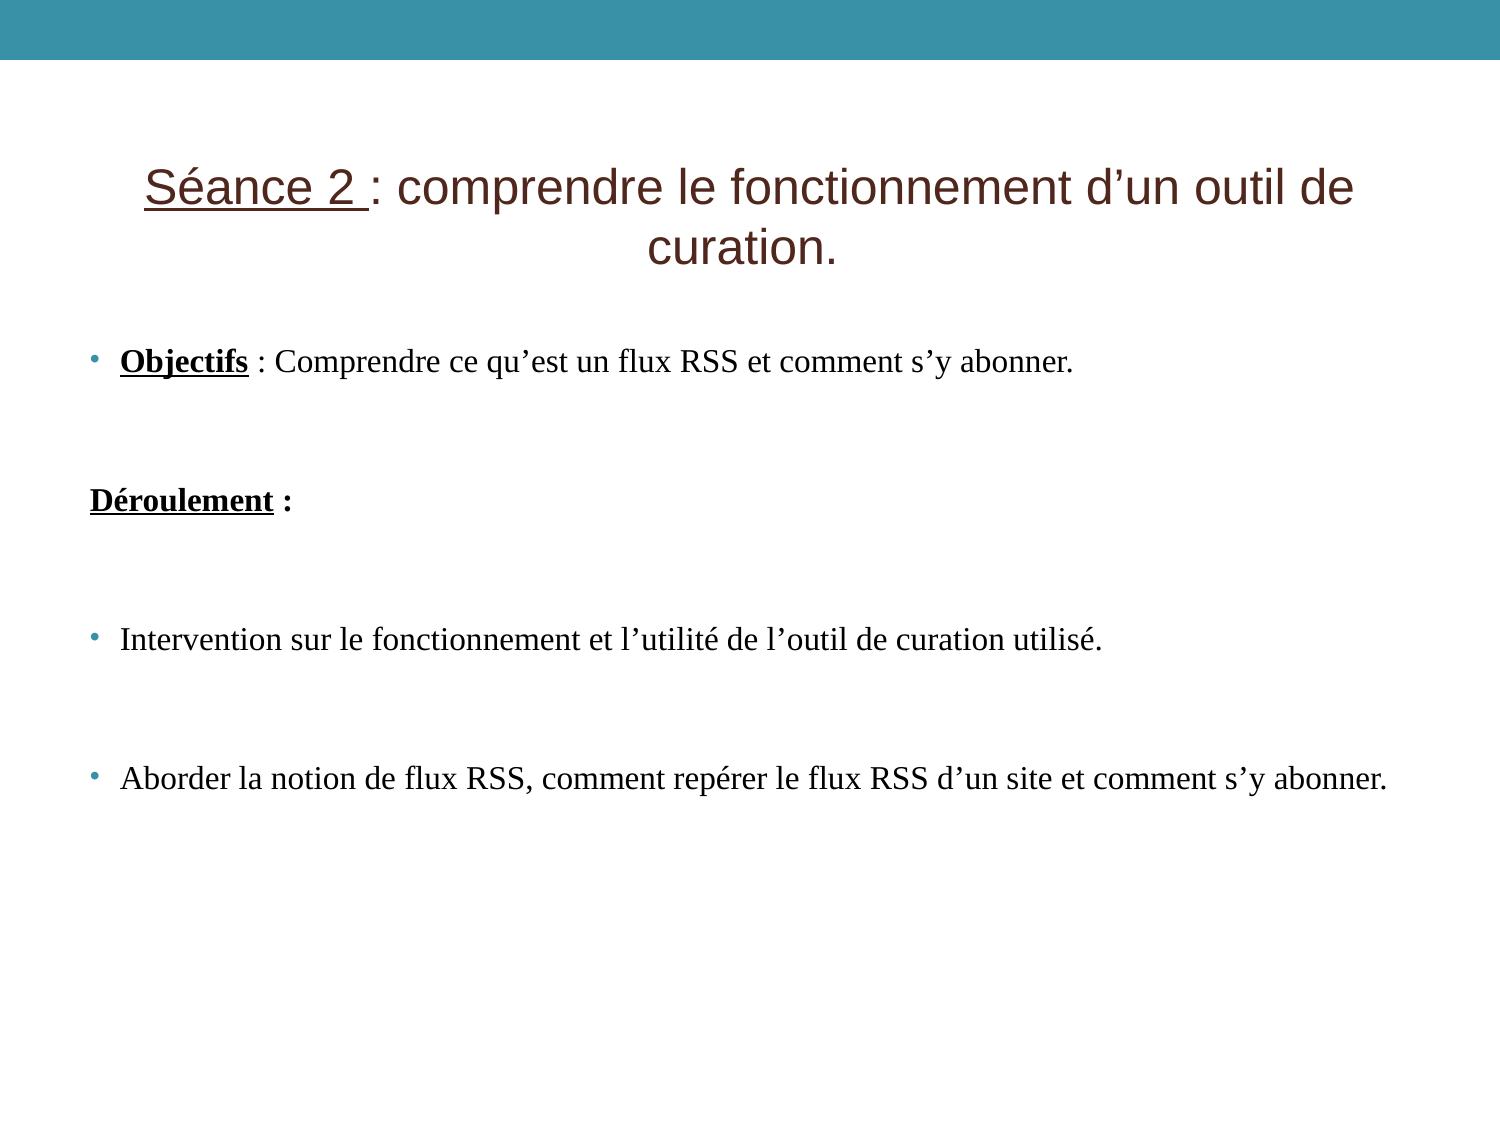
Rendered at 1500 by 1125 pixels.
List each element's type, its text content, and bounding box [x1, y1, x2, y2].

list Objectifs : Comprendre ce qu’est un flux RSS et comment s’y abonner. Déroulement : Intervention sur le fonctionnement et l’utilité de l’outil de curation utilisé. Aborder la notion de flux RSS, comment repérer le flux RSS d’un site et comment s’y abonner. [75, 262, 1425, 1063]
title Séance 2 : comprendre le fonctionnement d’un outil de curation. [75, 87, 1425, 250]
